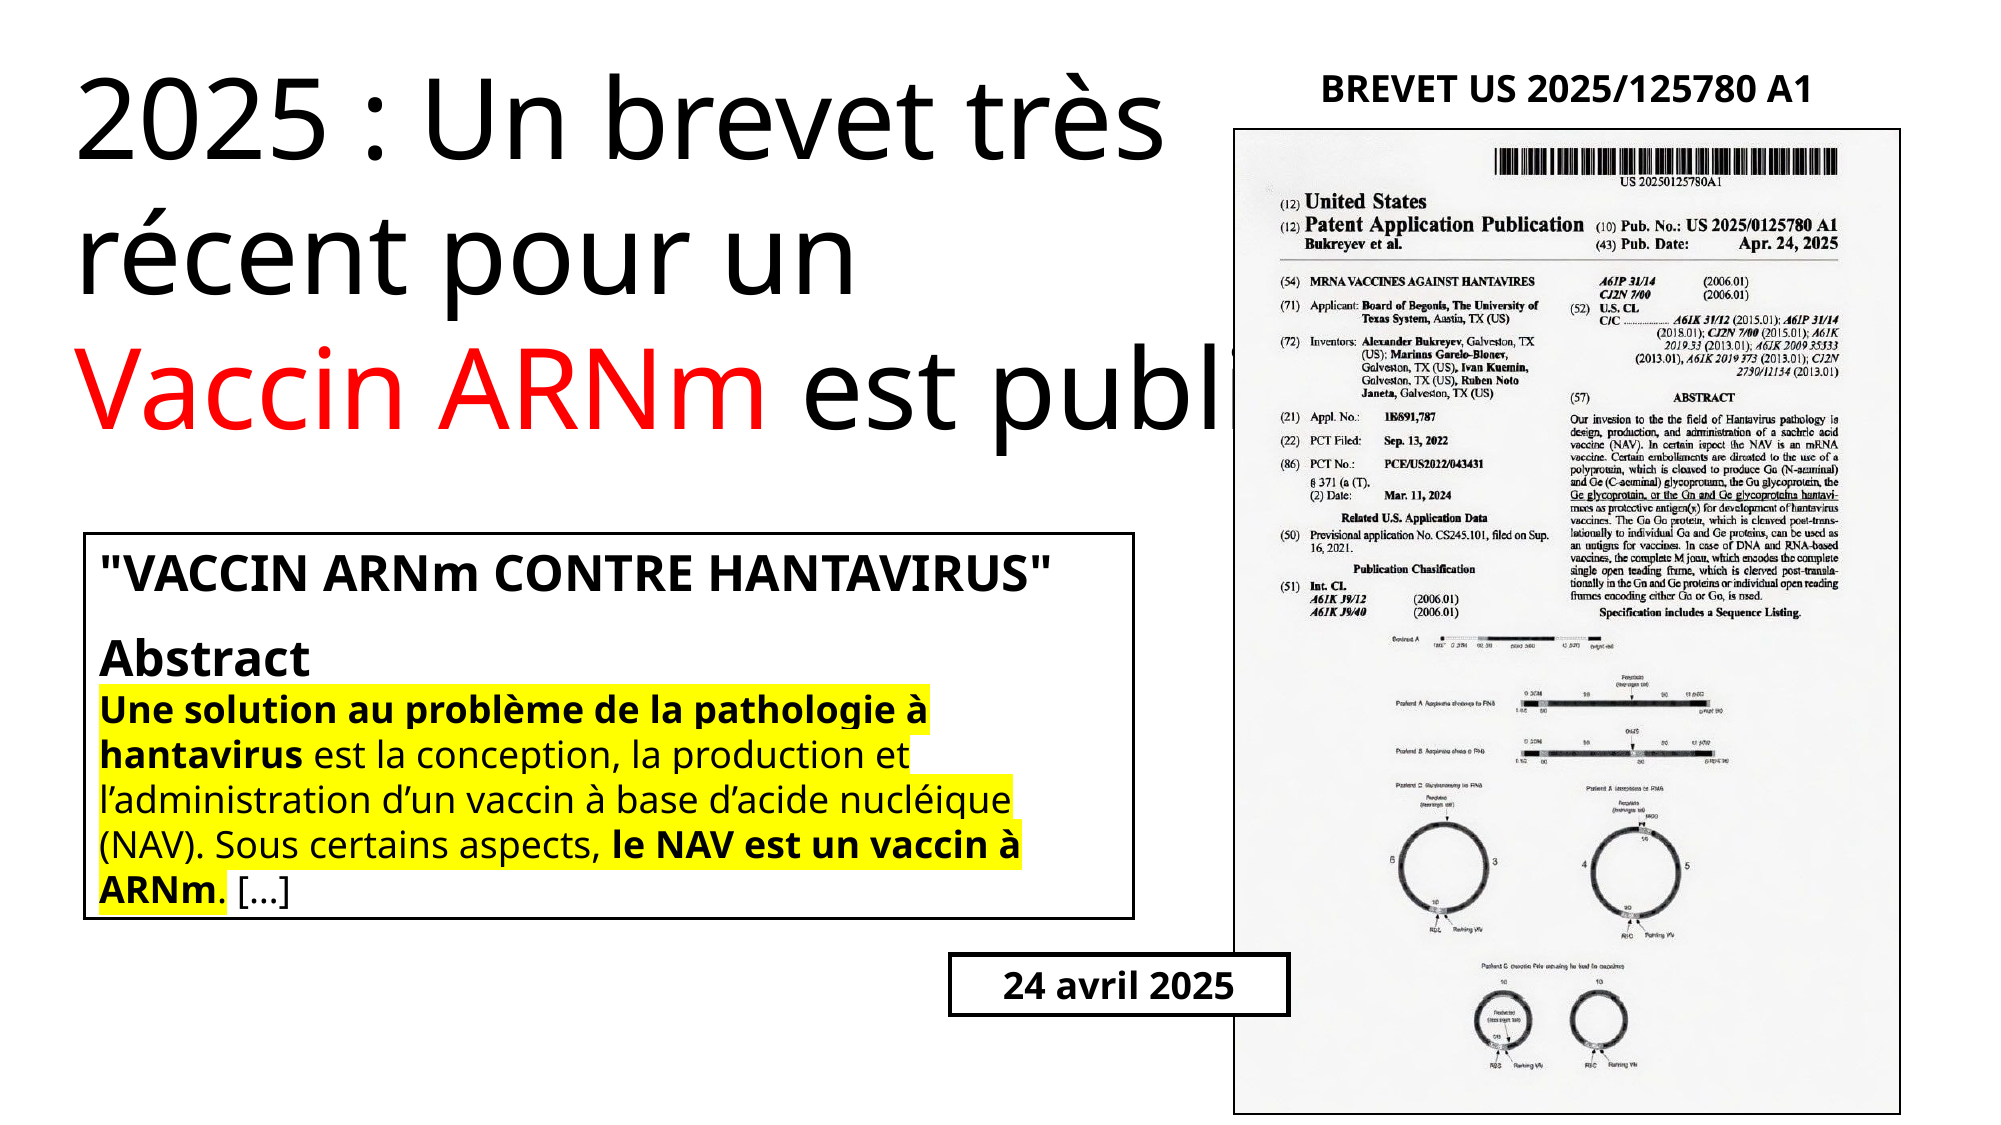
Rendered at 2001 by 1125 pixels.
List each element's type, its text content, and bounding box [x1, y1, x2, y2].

text_box 24 avril 2025 [949, 954, 1289, 1016]
text_box BREVET US 2025/125780 A1 [1305, 57, 2000, 119]
picture [1234, 129, 1900, 1114]
text_box 2025 : Un brevet très récent pour un Vaccin ARNm est publié. [59, 39, 1941, 464]
text_box "VACCIN ARNm CONTRE HANTAVIRUS" Abstract Une solution au problème de la pathologie à hantavirus est la conception, la production et l’administration d’un vaccin à base d’acide nucléique (NAV). Sous certains aspects, le NAV est un vaccin à ARNm. […] [84, 533, 1134, 878]
